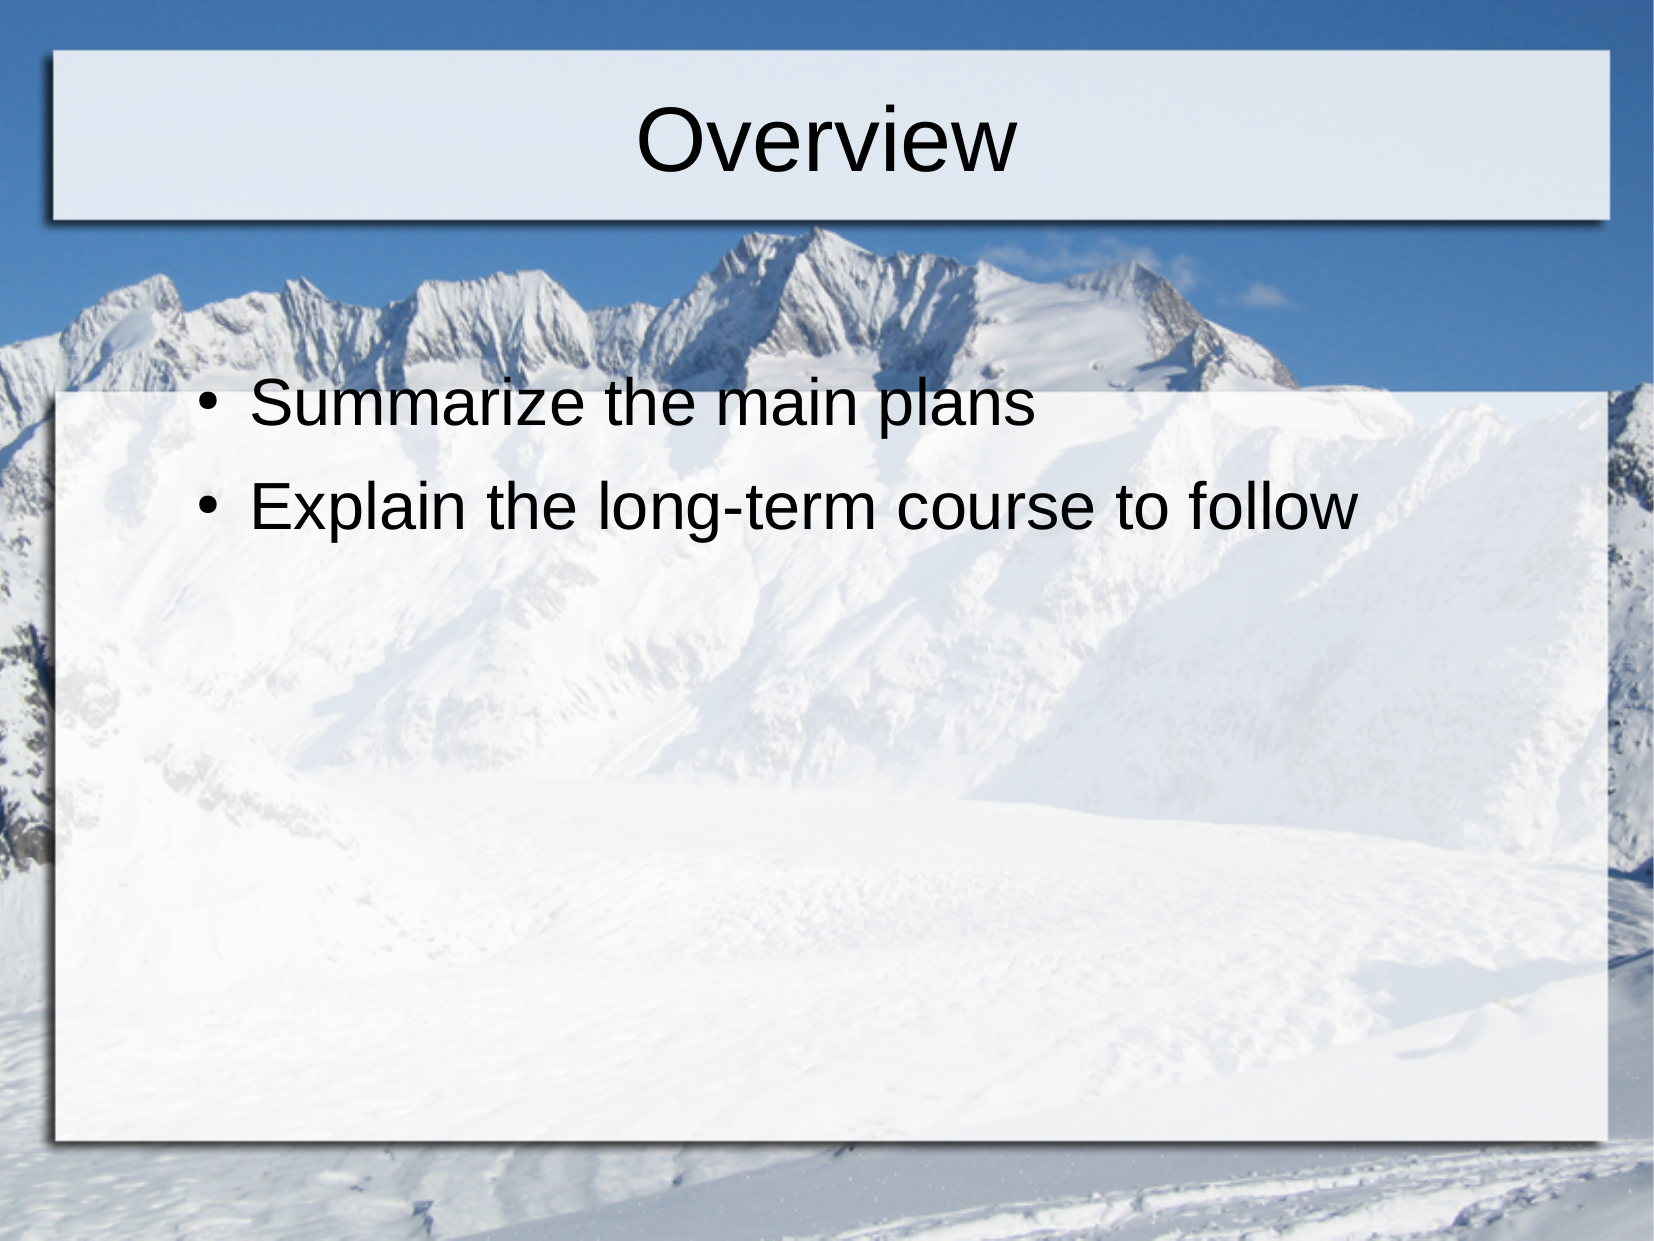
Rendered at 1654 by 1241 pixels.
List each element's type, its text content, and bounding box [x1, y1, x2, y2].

list Summarize the main plans Explain the long-term course to follow [178, 364, 1570, 1147]
title Overview [59, 61, 1595, 219]
picture [0, 0, 1654, 1241]
